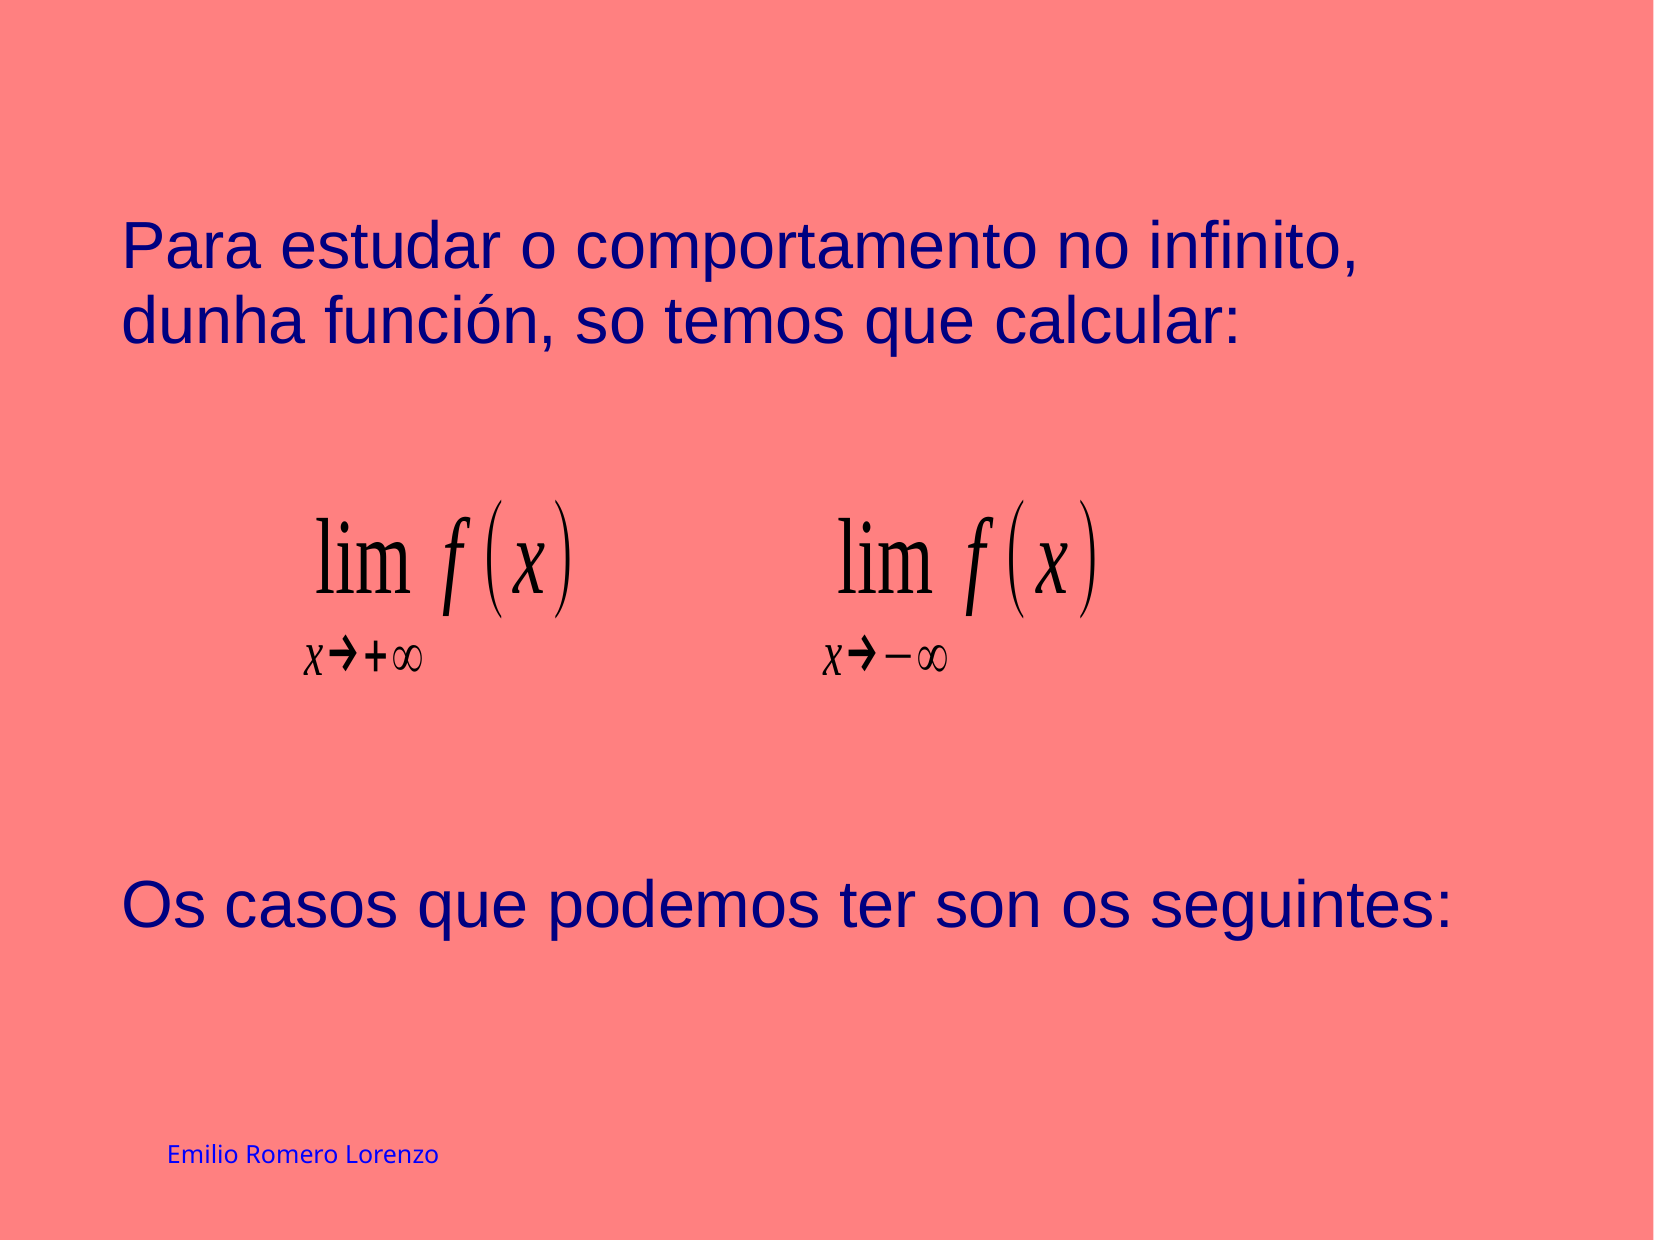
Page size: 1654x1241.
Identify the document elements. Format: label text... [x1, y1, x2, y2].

chart [810, 496, 1111, 692]
text_box Os casos que podemos ter son os seguintes: [106, 859, 1475, 950]
text_box Para estudar o comportamento no infinito, dunha función, so temos que calcular: [106, 200, 1475, 366]
text_box Emilio Romero Lorenzo [143, 1122, 453, 1193]
chart [290, 496, 586, 692]
